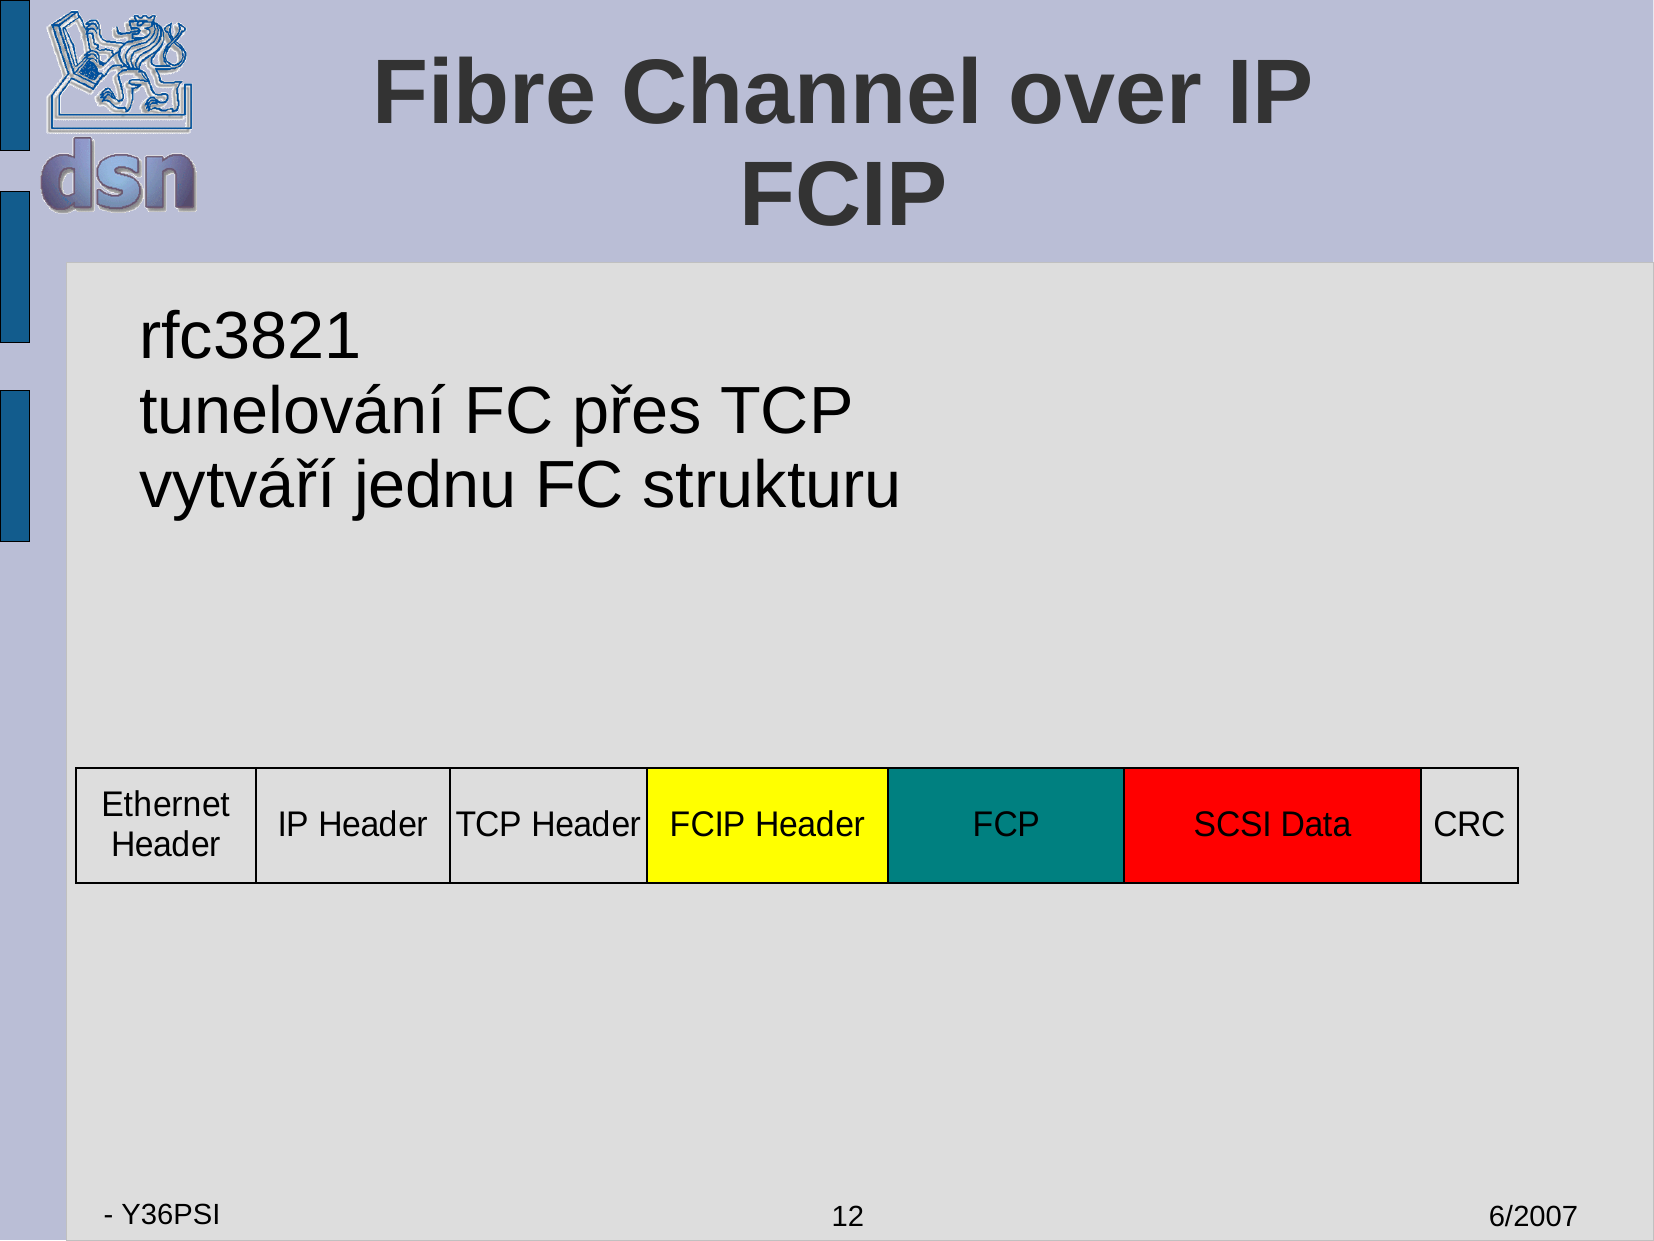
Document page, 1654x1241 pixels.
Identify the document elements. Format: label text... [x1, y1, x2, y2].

picture [10, 10, 223, 230]
title Fibre Channel over IP FCIP [210, 39, 1478, 247]
list rfc3821 tunelování FC přes TCP vytváří jednu FC strukturu [121, 297, 1534, 578]
chart [74, 765, 1640, 935]
